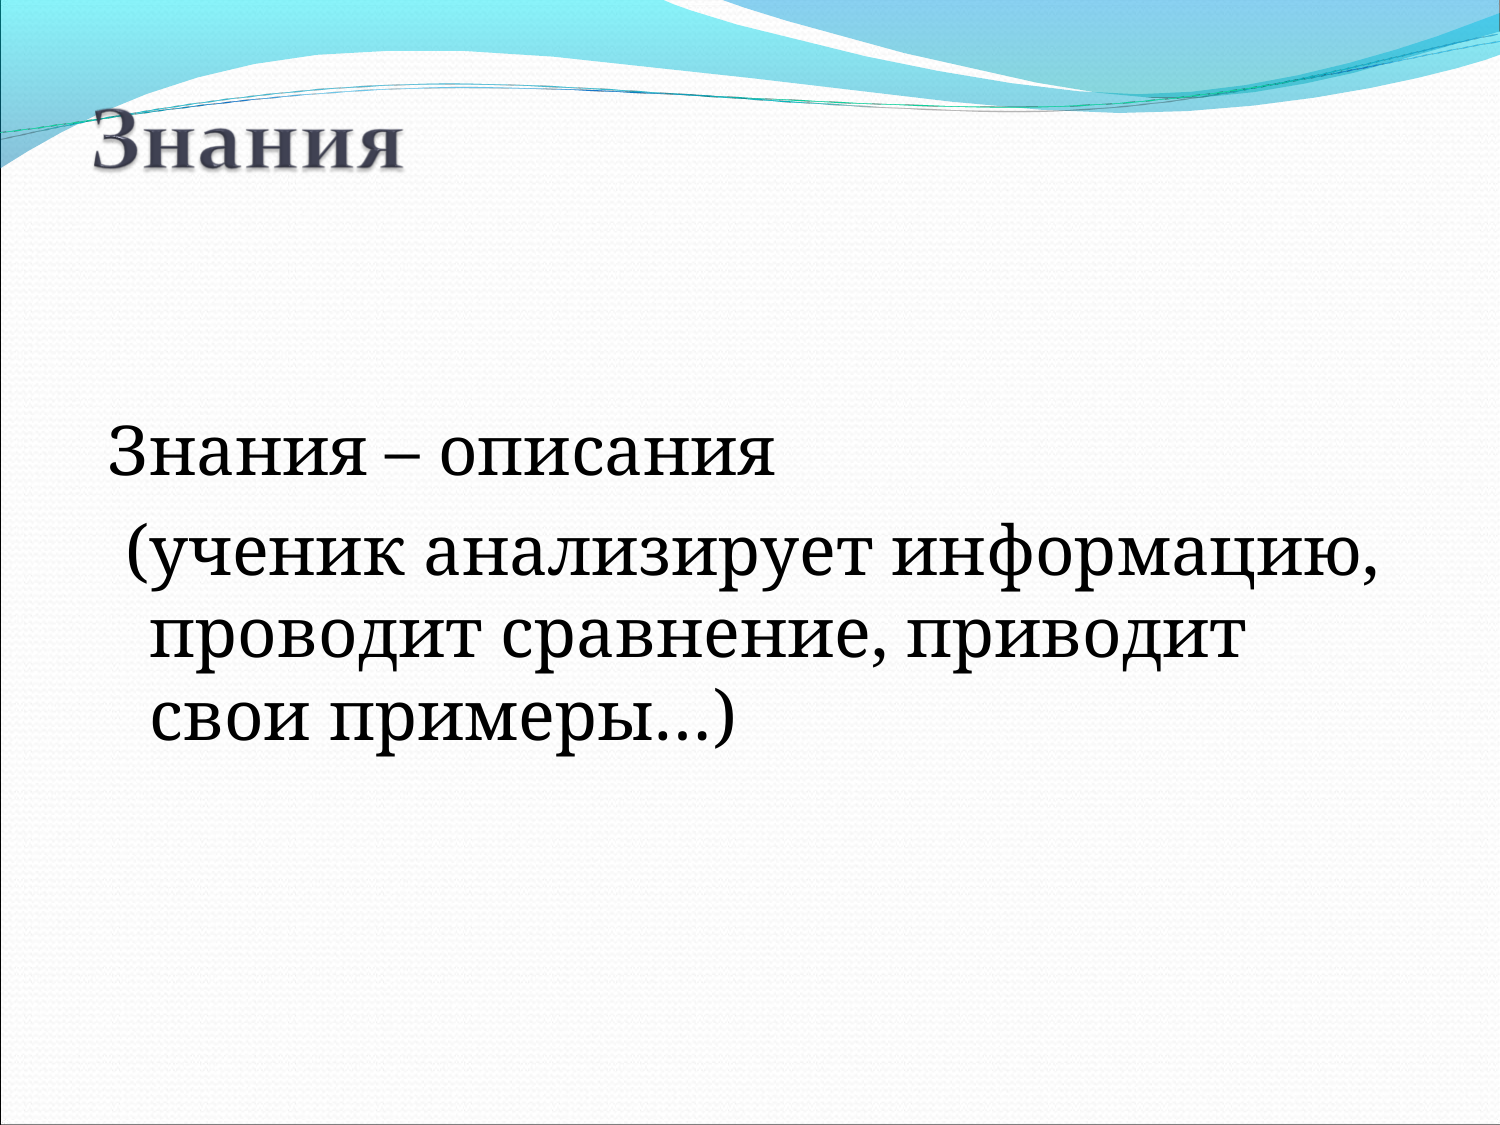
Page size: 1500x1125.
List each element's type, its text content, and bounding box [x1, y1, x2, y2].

list Знания – описания (ученик анализирует информацию, проводит сравнение, приводит свои примеры…) [75, 317, 1426, 1038]
text_box [32, 43, 1427, 235]
picture [0, 0, 1500, 1125]
